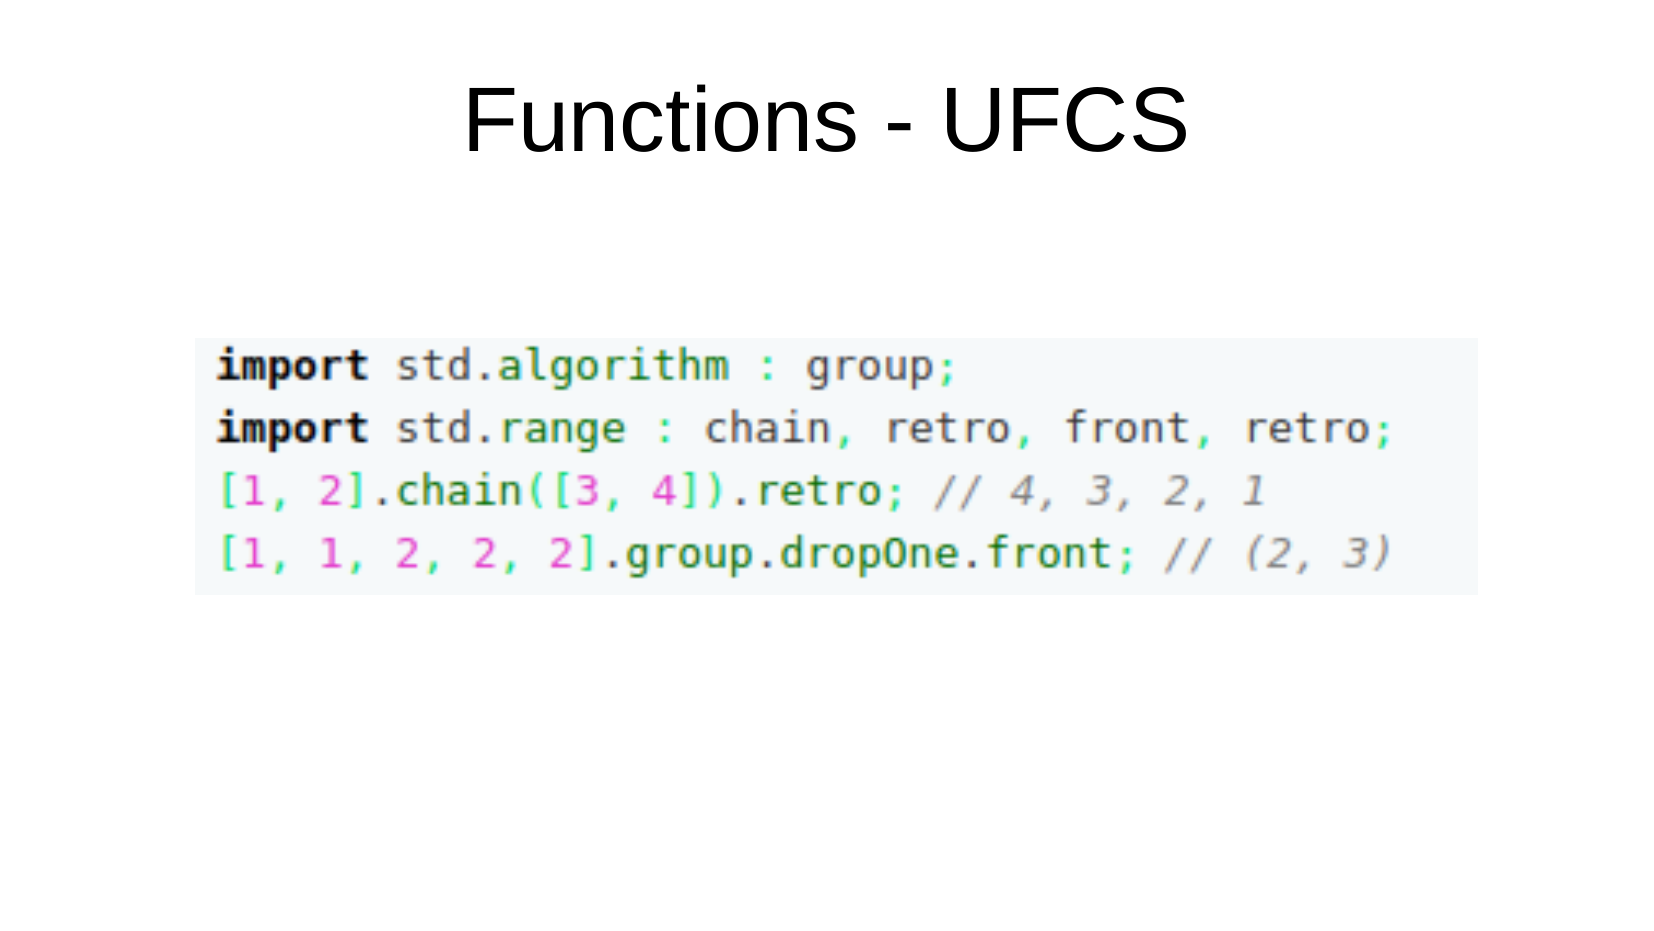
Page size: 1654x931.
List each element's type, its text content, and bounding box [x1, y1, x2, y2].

picture [195, 338, 1478, 595]
title Functions - UFCS [82, 37, 1571, 193]
